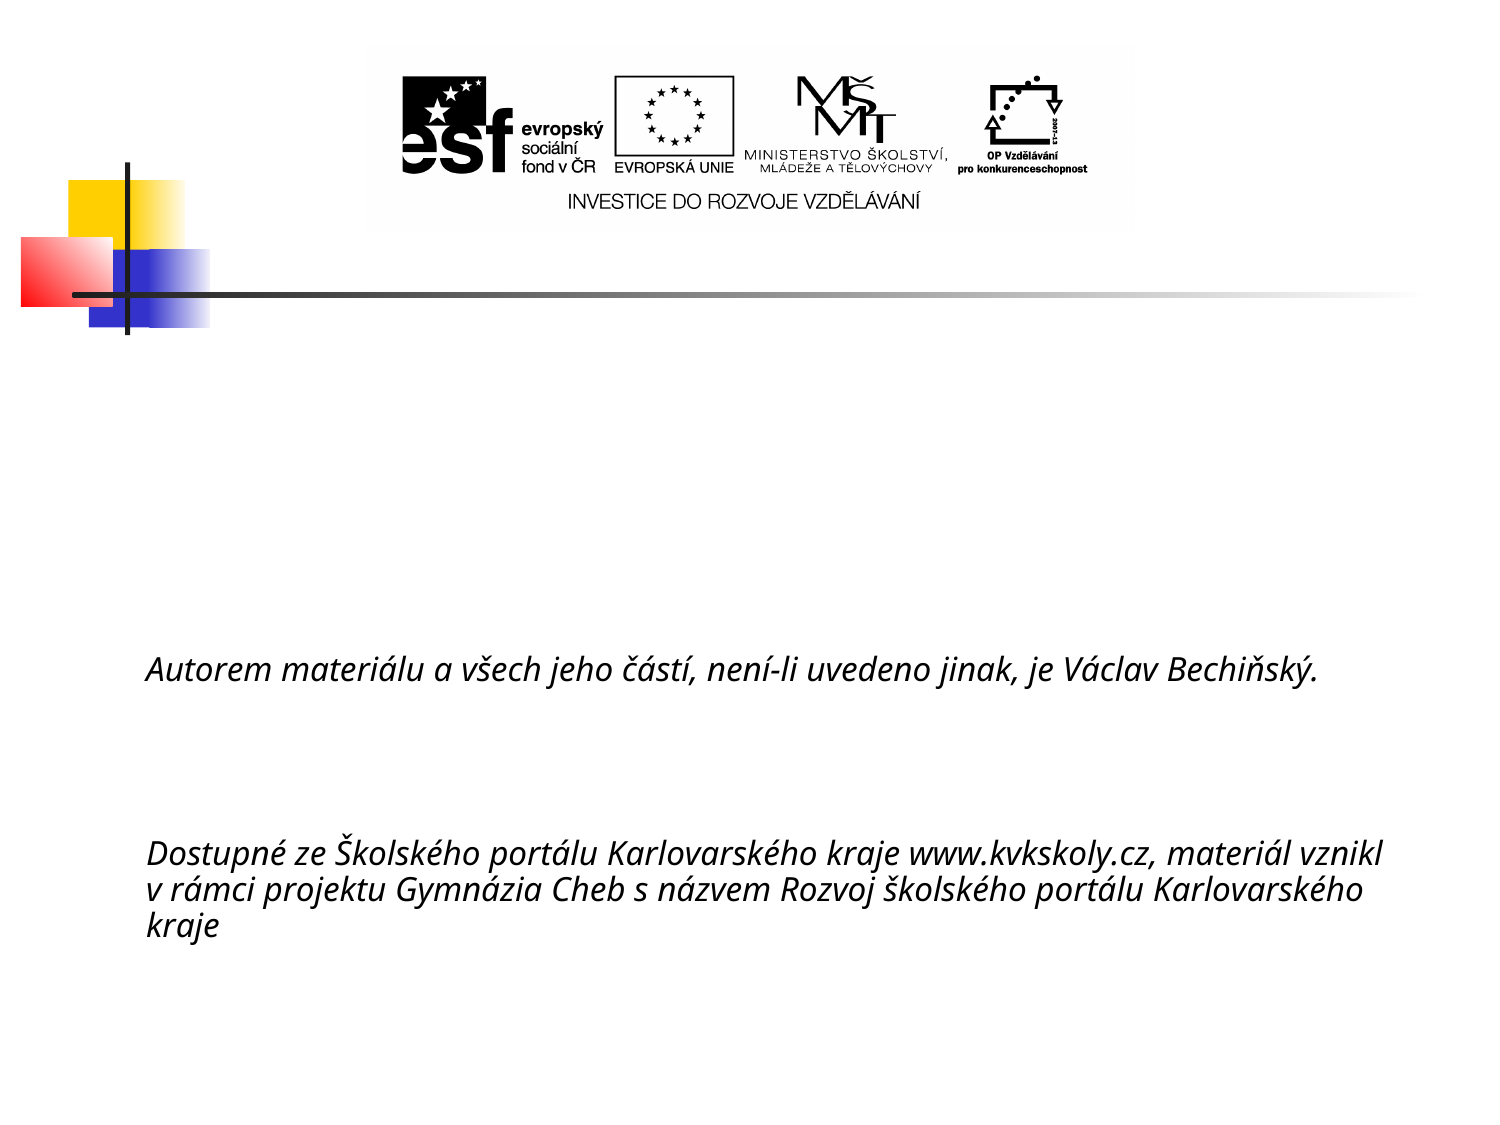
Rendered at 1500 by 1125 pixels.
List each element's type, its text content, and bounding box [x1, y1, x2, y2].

list Autorem materiálu a všech jeho částí, není-li uvedeno jinak, je Václav Bechiňský. Dostupné ze Školského portálu Karlovarského kraje www.kvkskoly.cz, materiál vznikl v rámci projektu Gymnázia Cheb s názvem Rozvoj školského portálu Karlovarského kraje [75, 262, 1426, 1006]
picture [366, 45, 1134, 233]
